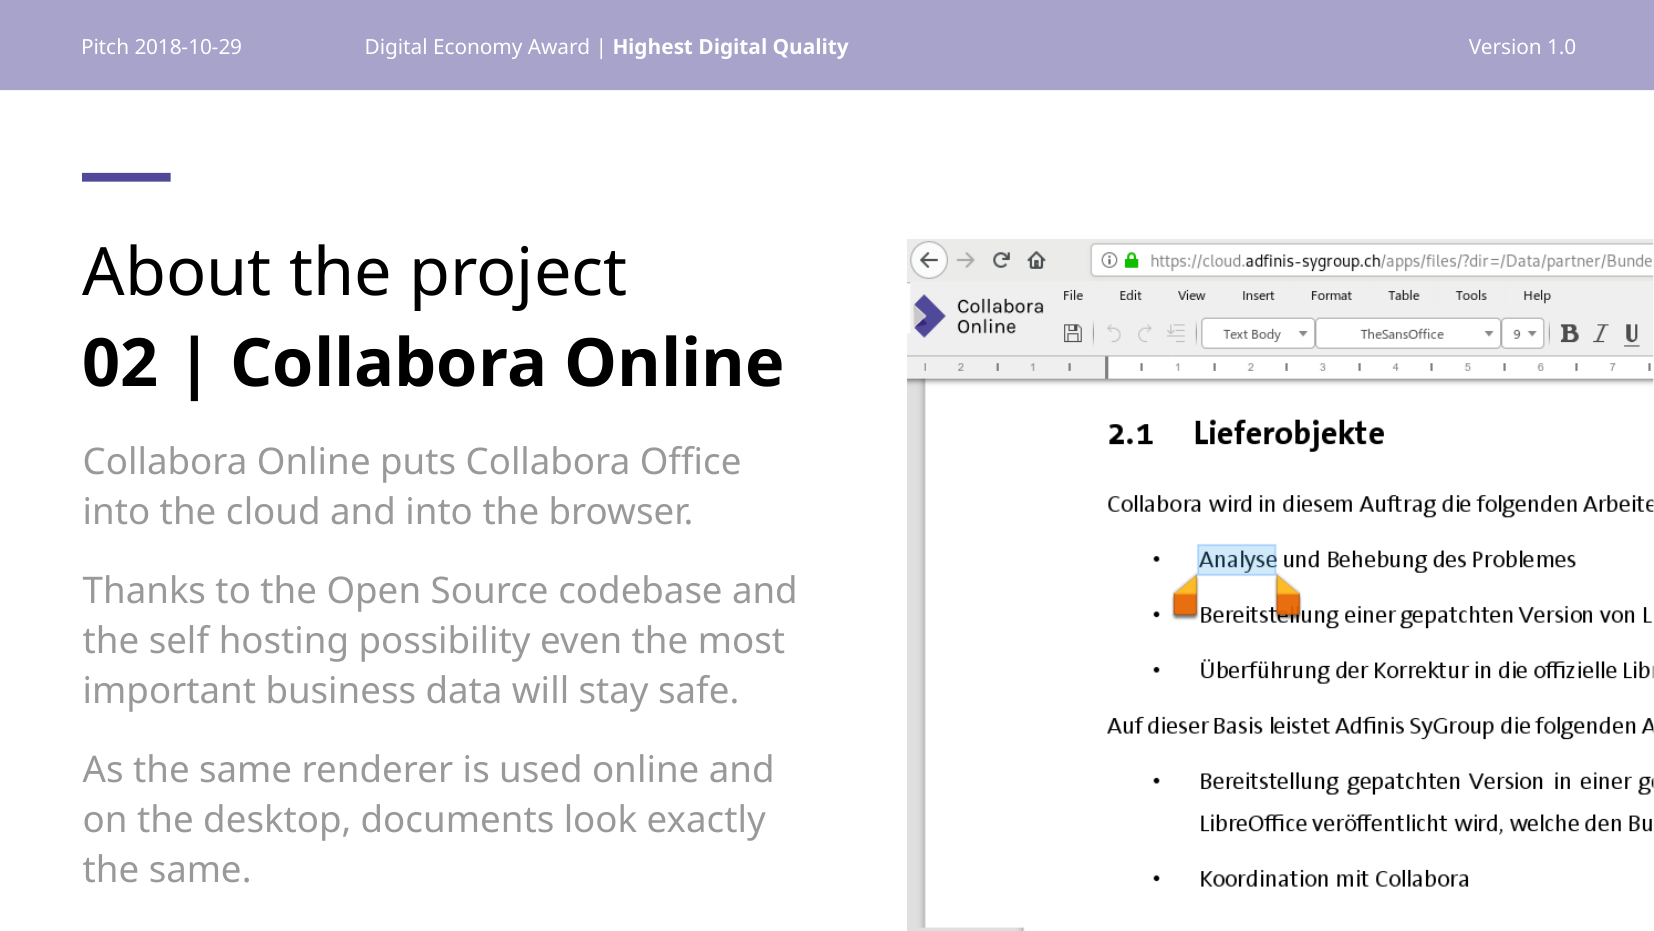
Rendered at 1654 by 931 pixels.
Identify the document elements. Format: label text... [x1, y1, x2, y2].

list Collabora Online puts Collabora Office into the cloud and into the browser. Thanks to the Open Source codebase and the self hosting possibility even the most important business data will stay safe. As the same renderer is used online and on the desktop, documents look exactly the same. [82, 435, 809, 903]
picture [907, 239, 1654, 931]
title About the project 02 | Collabora Online [82, 224, 1571, 406]
